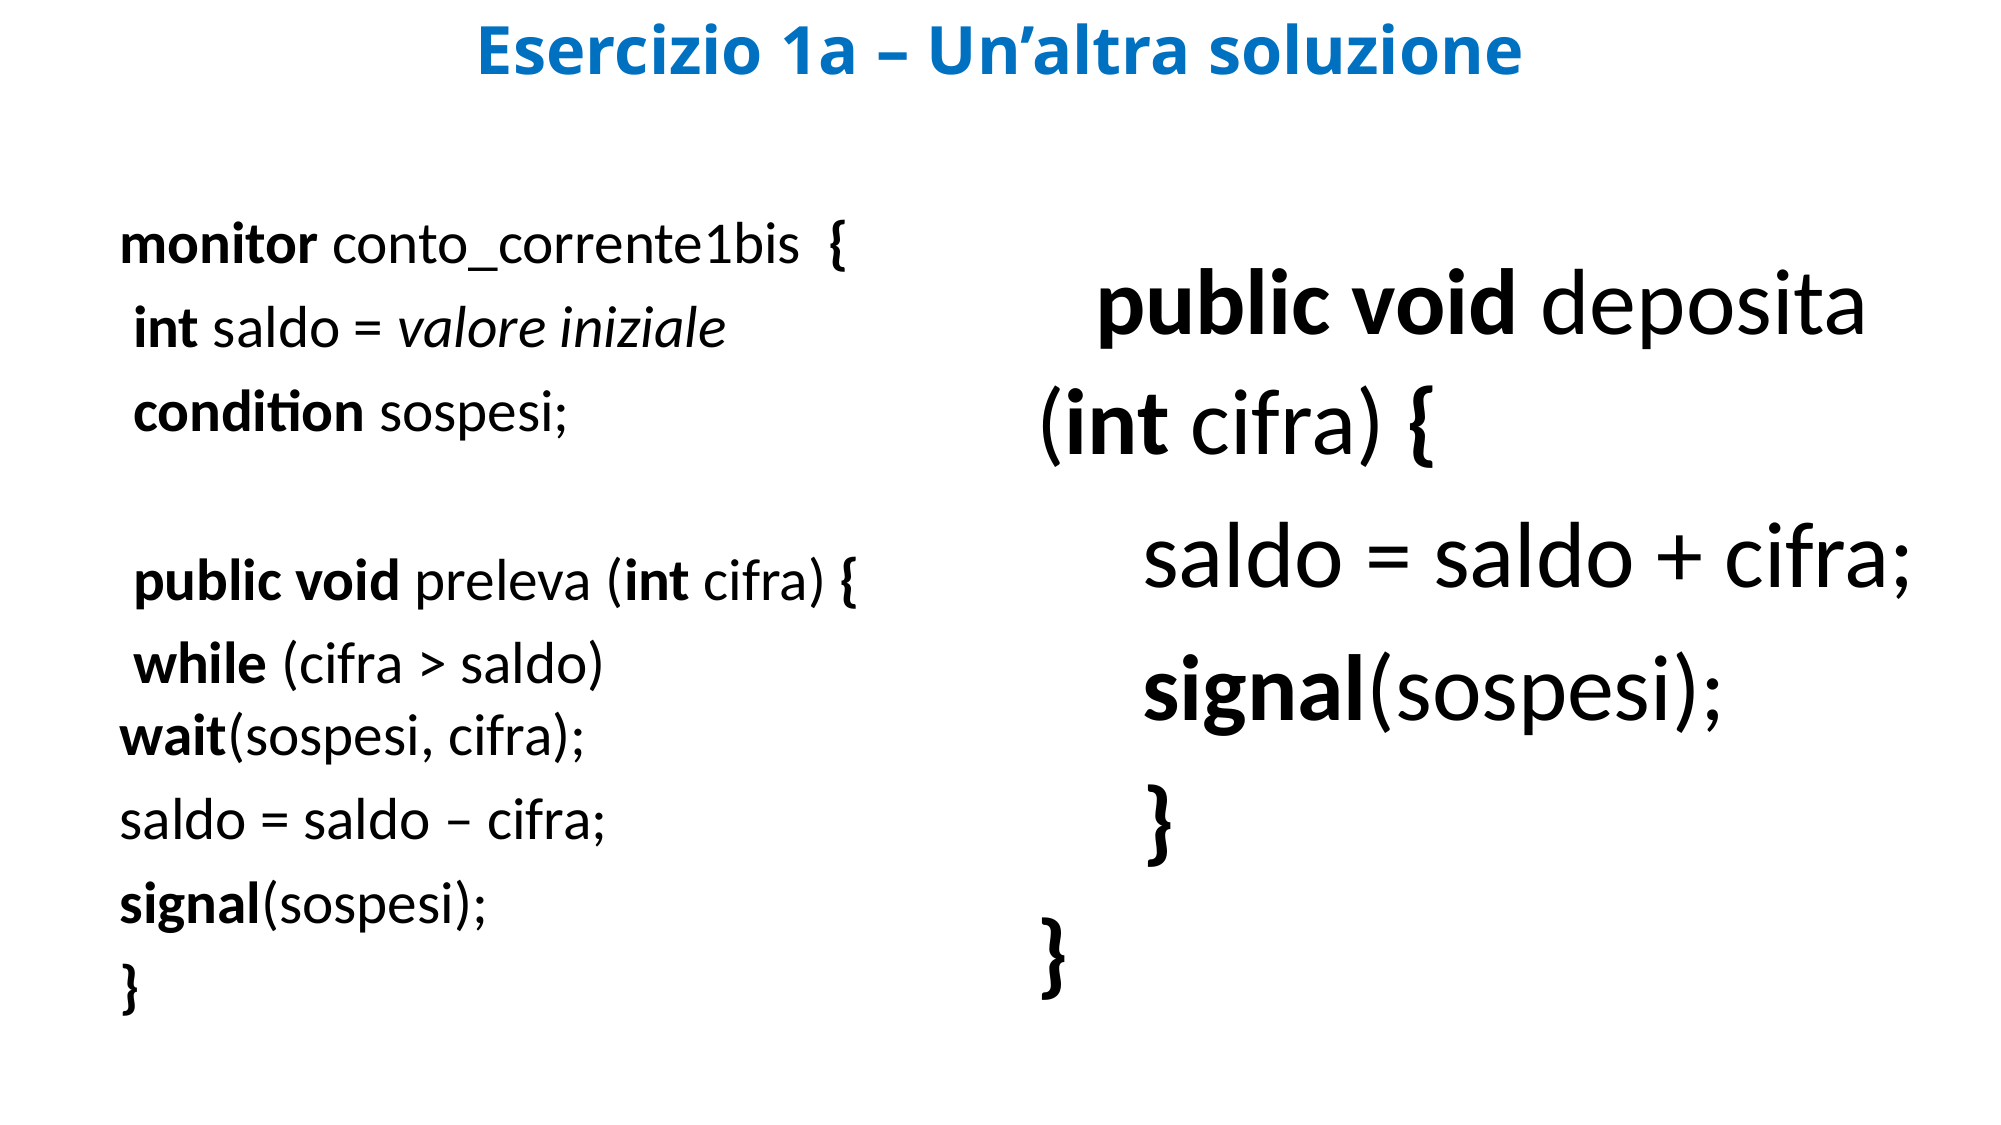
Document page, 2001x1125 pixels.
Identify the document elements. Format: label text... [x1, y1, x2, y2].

list public void deposita (int cifra) { saldo = saldo + cifra; signal(sospesi); } } [1021, 196, 2000, 1018]
list monitor conto_corrente1bis { int saldo = valore iniziale condition sospesi; public void preleva (int cifra) { while (cifra > saldo) wait(sospesi, cifra); saldo = saldo – cifra; signal(sospesi); } [104, 196, 1000, 1037]
title Esercizio 1a – Un’altra soluzione [137, 0, 1863, 96]
